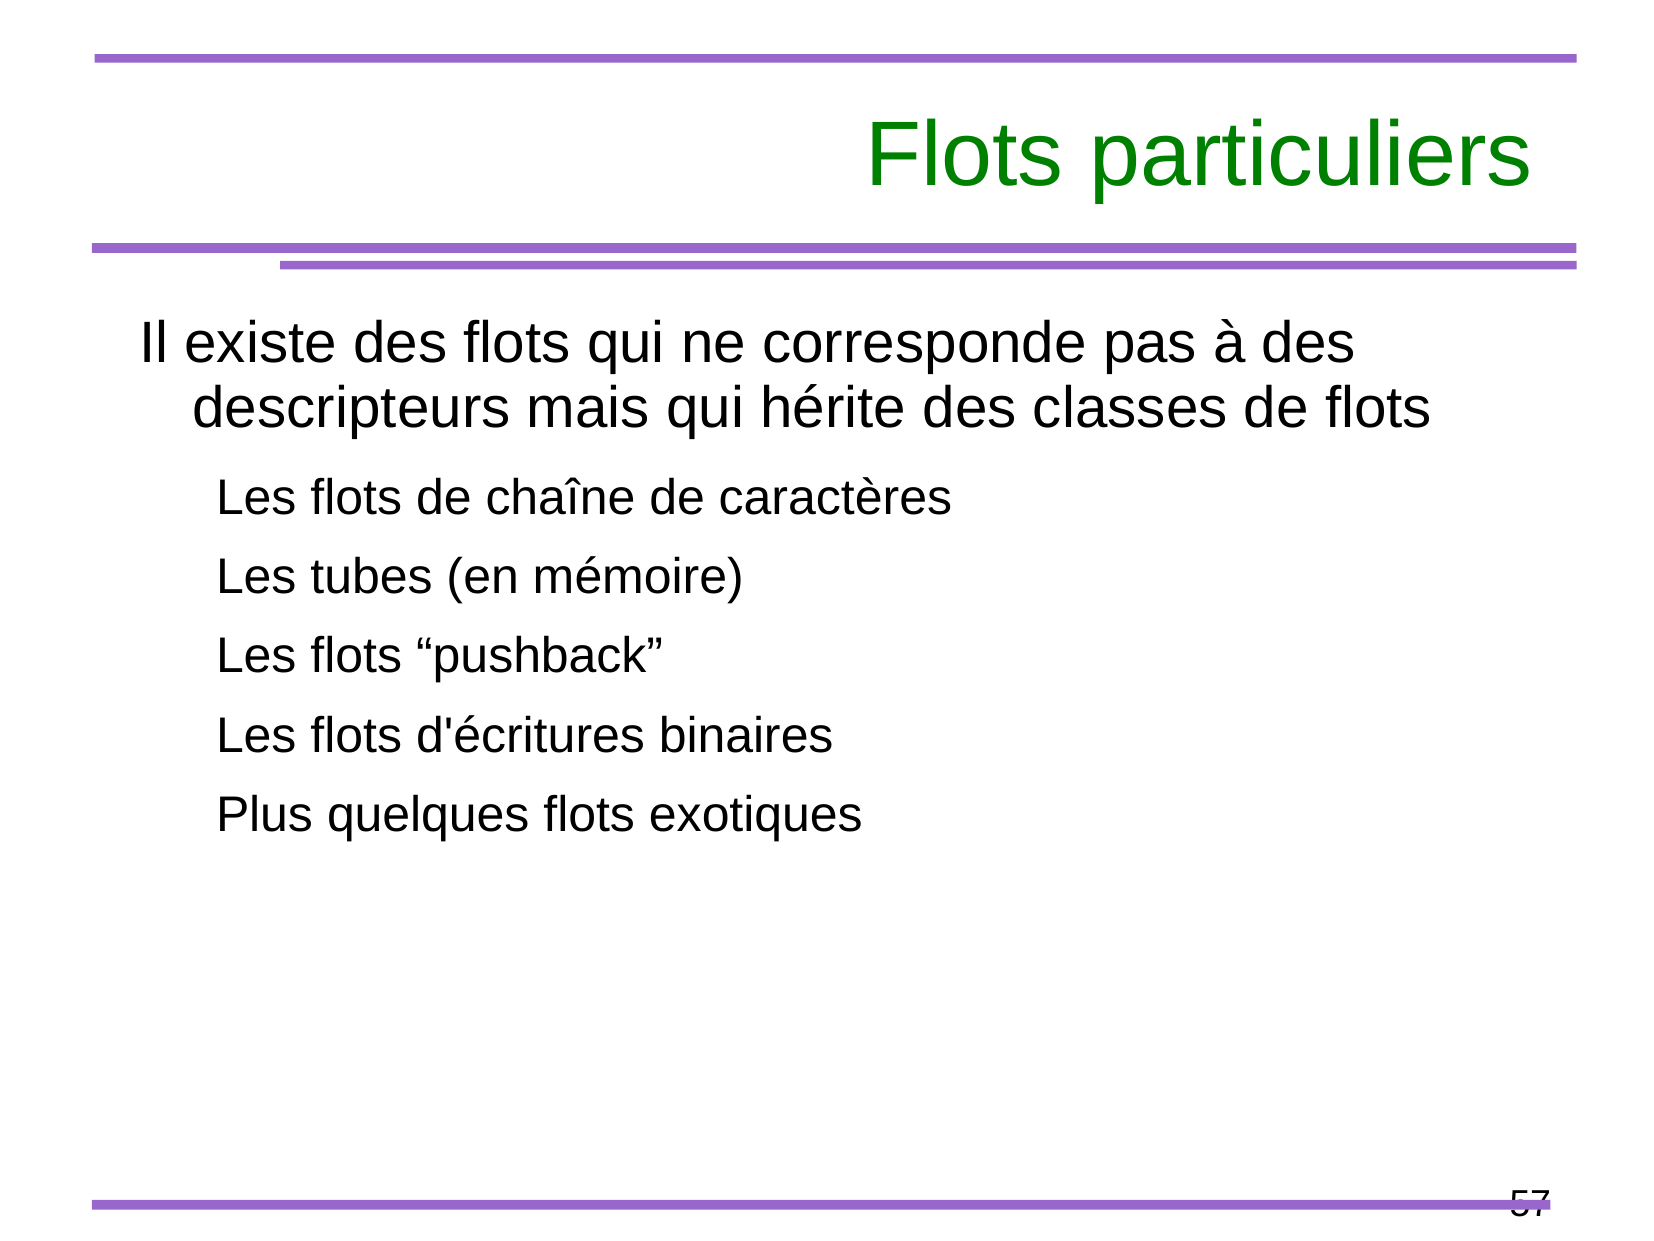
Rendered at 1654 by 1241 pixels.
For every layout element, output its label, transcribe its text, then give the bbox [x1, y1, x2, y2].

title Flots particuliers [121, 49, 1534, 257]
list Il existe des flots qui ne corresponde pas à des descripteurs mais qui hérite des classes de flots Les flots de chaîne de caractères Les tubes (en mémoire) Les flots “pushback” Les flots d'écritures binaires Plus quelques flots exotiques [121, 309, 1534, 978]
